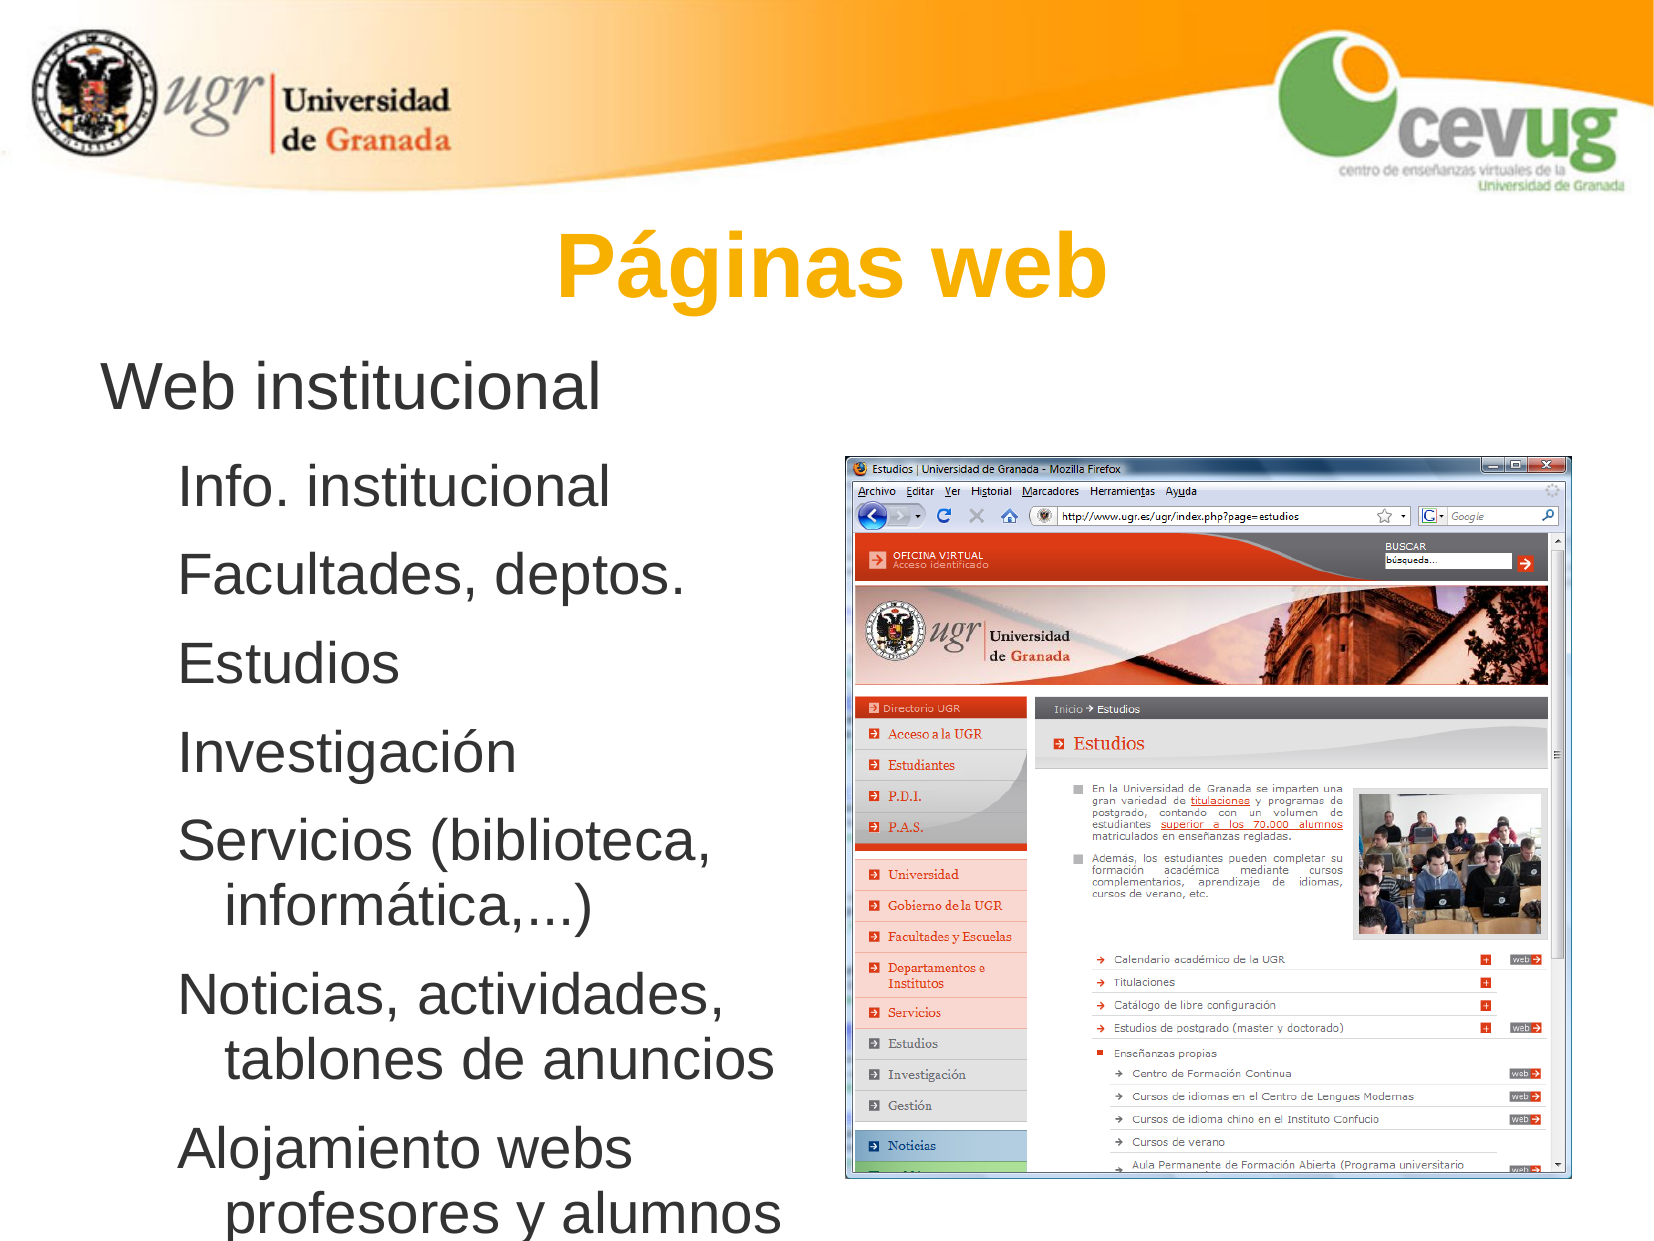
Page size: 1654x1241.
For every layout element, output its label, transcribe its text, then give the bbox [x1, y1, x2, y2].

picture [845, 456, 1572, 1179]
list Web institucional Info. institucional Facultades, deptos. Estudios Investigación Servicios (biblioteca, informática,...) Noticias, actividades, tablones de anuncios Alojamiento webs profesores y alumnos [82, 349, 809, 1241]
title Páginas web [88, 177, 1577, 355]
